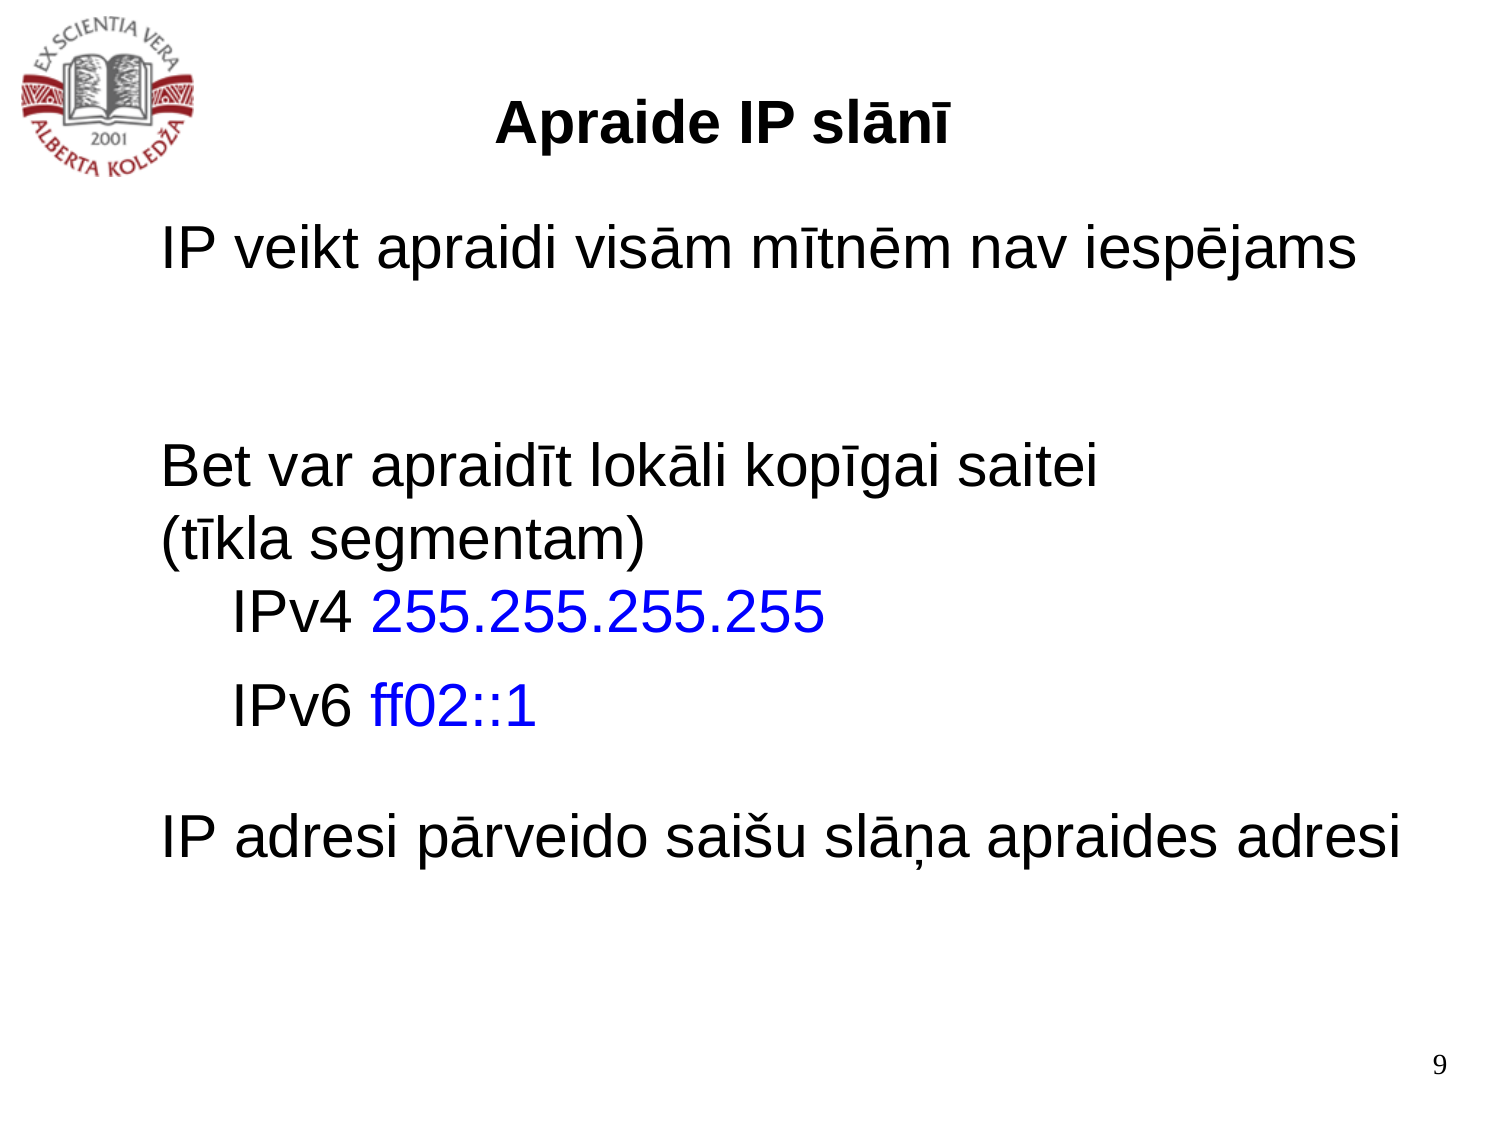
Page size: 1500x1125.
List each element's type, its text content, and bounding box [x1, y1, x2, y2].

text_box <skaitlis> [1312, 1037, 1463, 1101]
title Apraide IP slānī [50, 62, 1374, 175]
picture [21, 16, 194, 177]
list IP veikt apraidi visām mītnēm nav iespējams Bet var apraidīt lokāli kopīgai saitei (tīkla segmentam) IPv4 255.255.255.255 IPv6 ff02::1 IP adresi pārveido saišu slāņa apraides adresi [74, 200, 1463, 1101]
